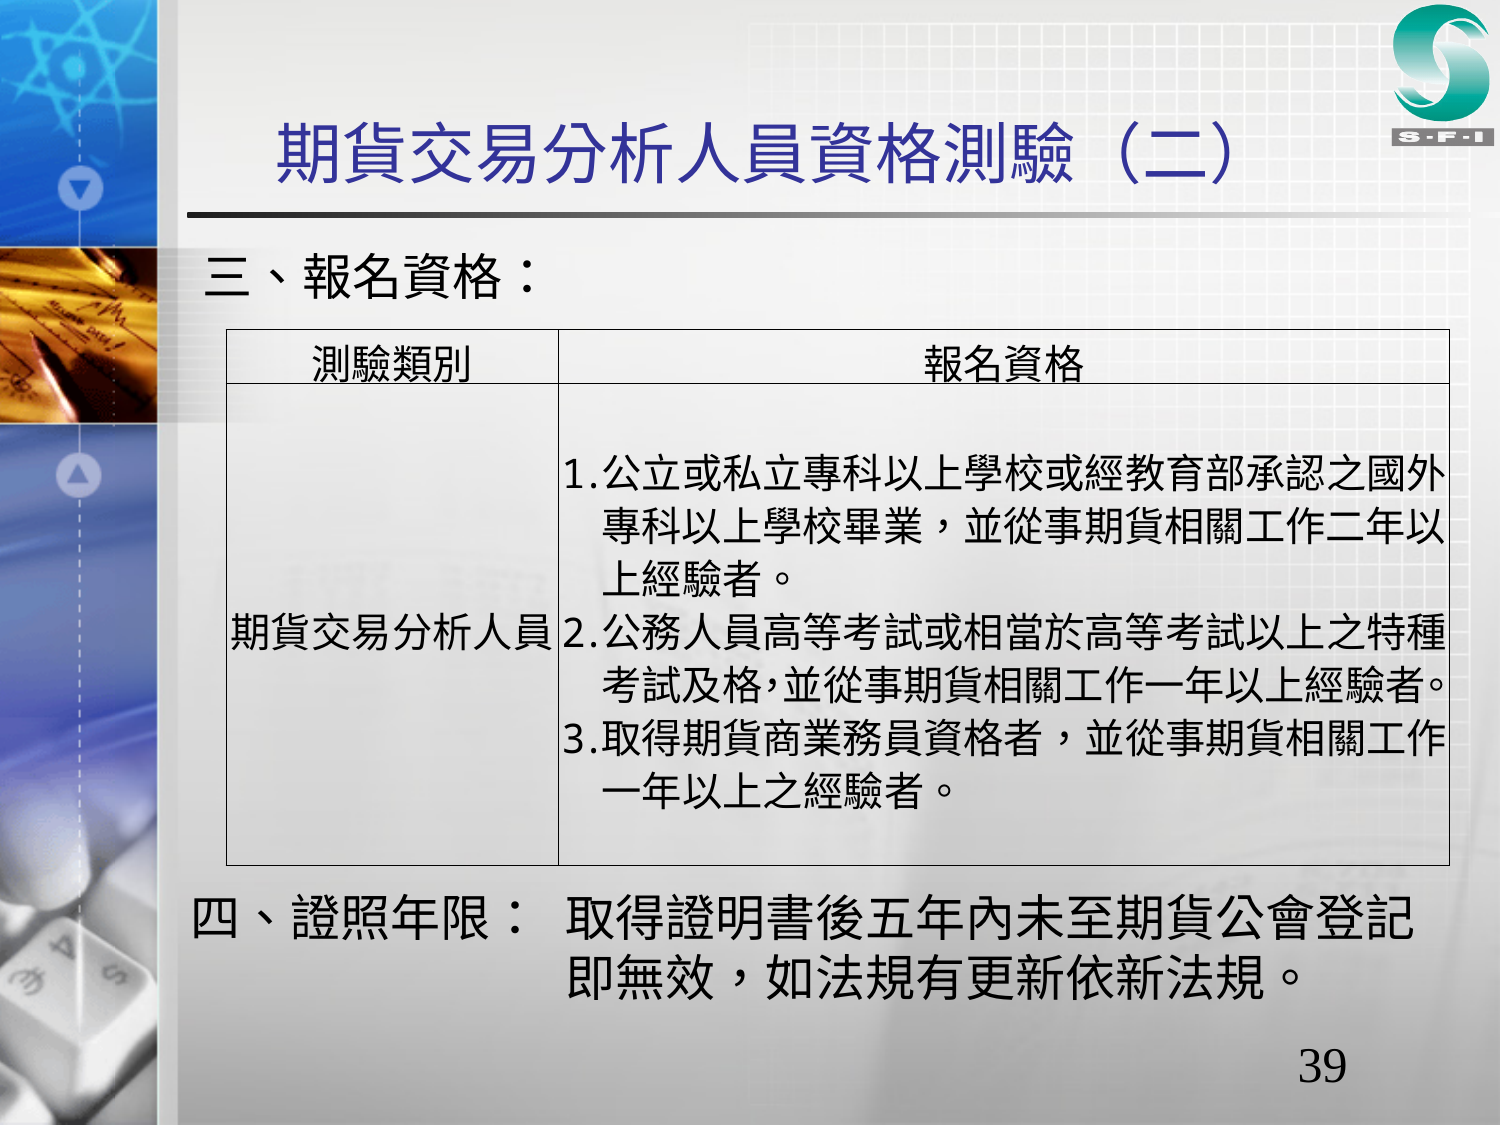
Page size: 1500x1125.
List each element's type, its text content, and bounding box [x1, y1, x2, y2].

picture [0, 0, 1500, 1125]
text_box 四、證照年限： [175, 879, 853, 955]
chart [175, 329, 1500, 903]
text_box 取得證明書後五年內未至期貨公會登記即無效，如法規有更新依新法規。 [550, 879, 1476, 1015]
text_box 三、報名資格： [187, 237, 867, 314]
title 期貨交易分析人員資格測驗（二） [188, 101, 1363, 201]
